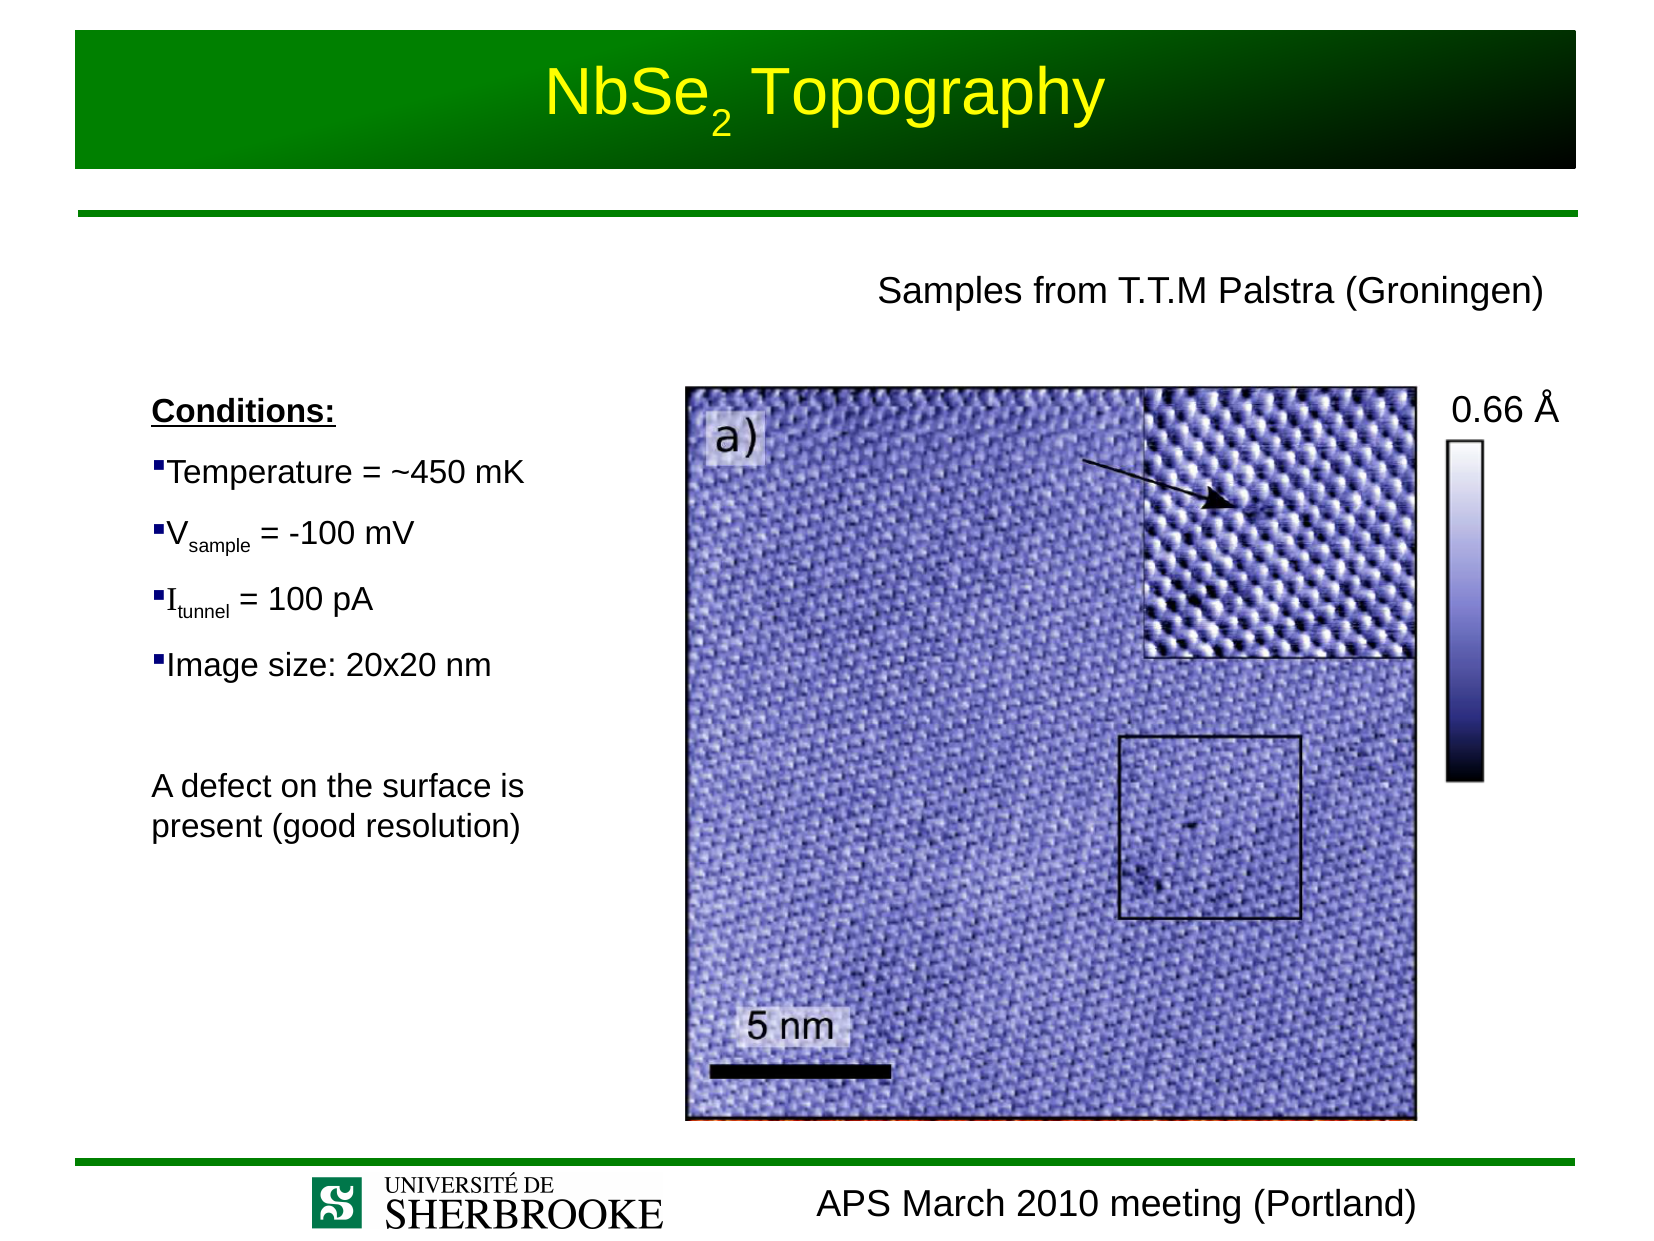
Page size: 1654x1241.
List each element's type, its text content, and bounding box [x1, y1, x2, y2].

title NbSe2 Topography [75, 38, 1576, 162]
text_box Conditions: Temperature = ~450 mK Vsample = -100 mV Itunnel = 100 pA Image size: 20x20 nm A defect on the surface is present (good resolution) [136, 381, 658, 853]
text_box 0.66 Å 0 [1436, 377, 1575, 799]
picture [312, 1172, 663, 1229]
picture [1442, 438, 1490, 790]
picture [556, 385, 1430, 1121]
text_box Samples from T.T.M Palstra (Groningen) [862, 261, 1560, 319]
